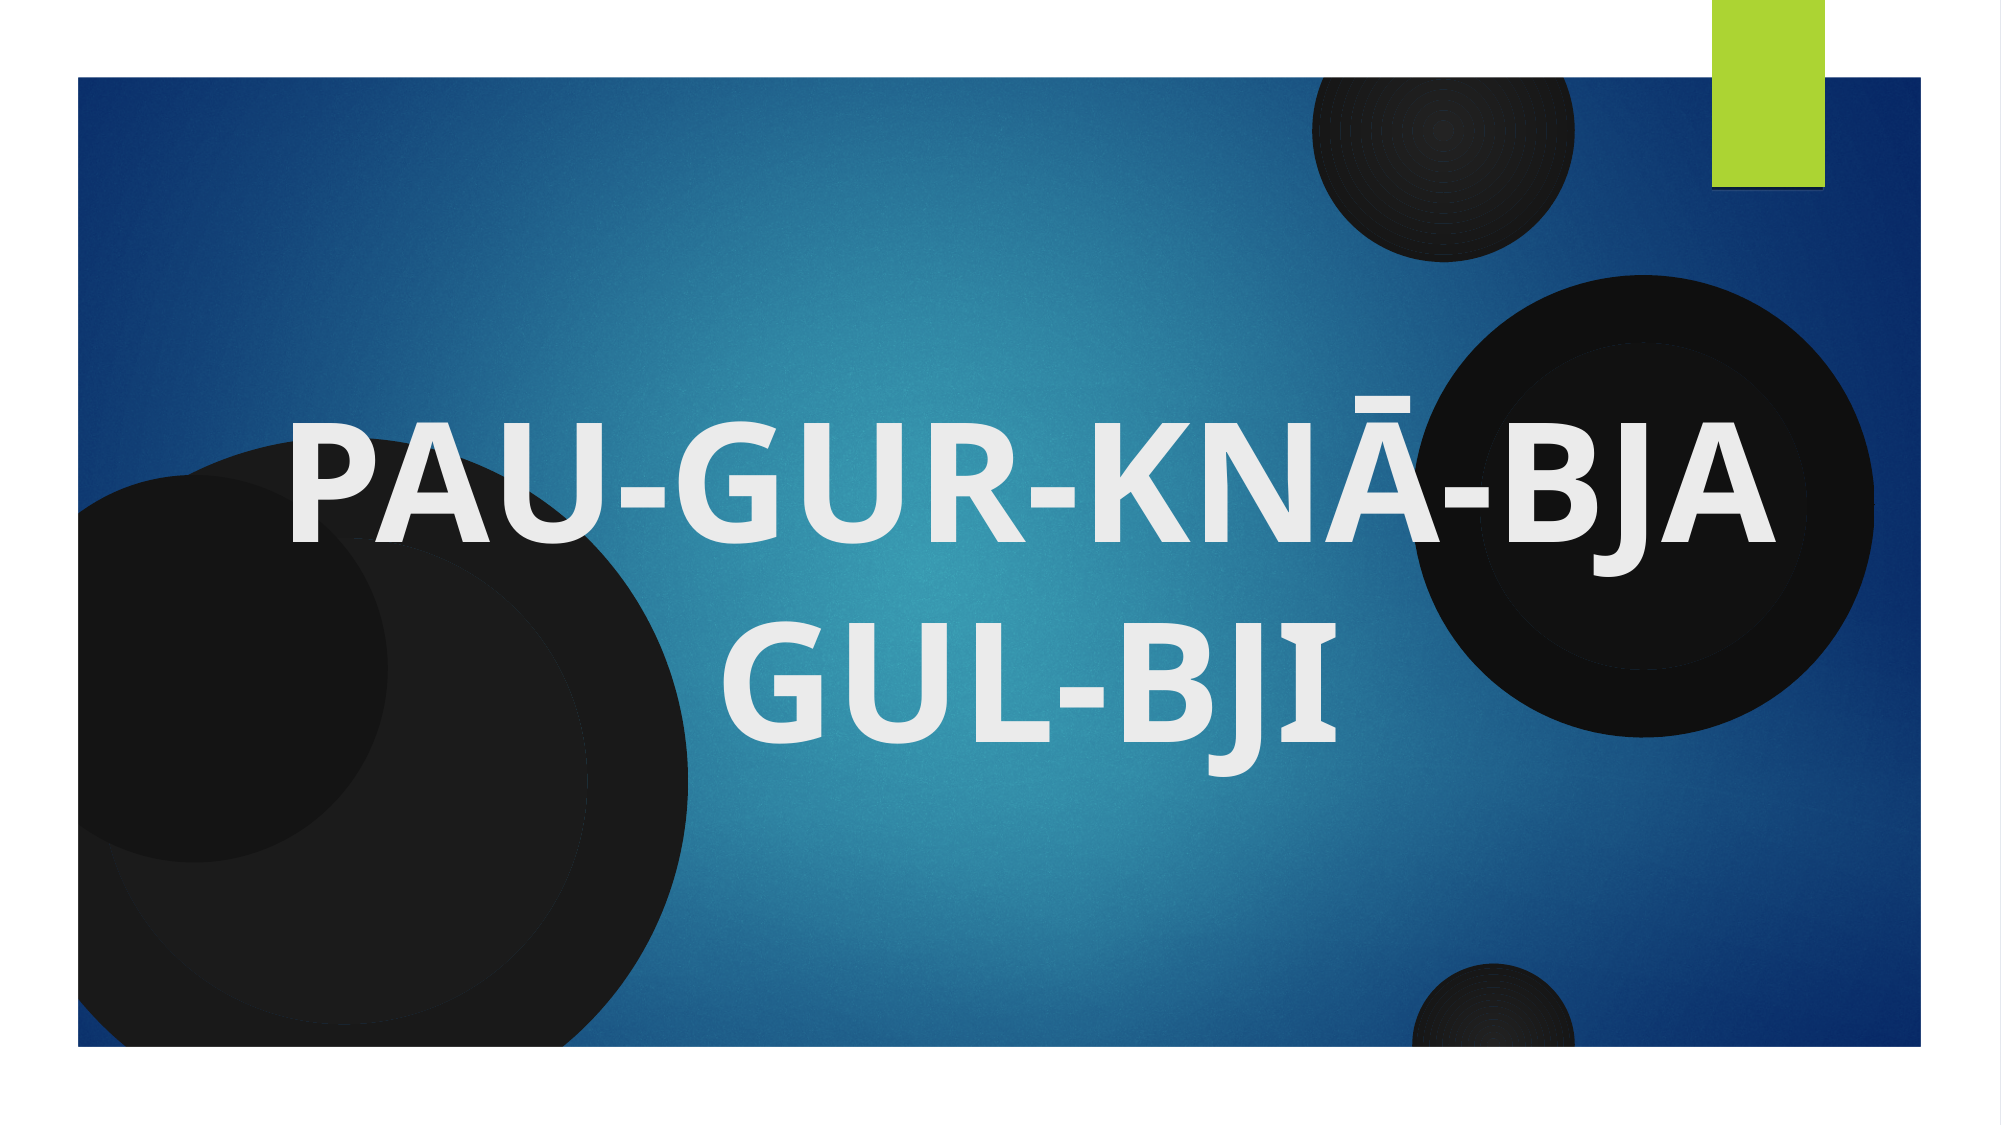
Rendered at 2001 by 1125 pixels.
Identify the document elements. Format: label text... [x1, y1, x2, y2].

title PAU-GUR-KNĀ-BJA GUL-BJI [156, 344, 1901, 784]
